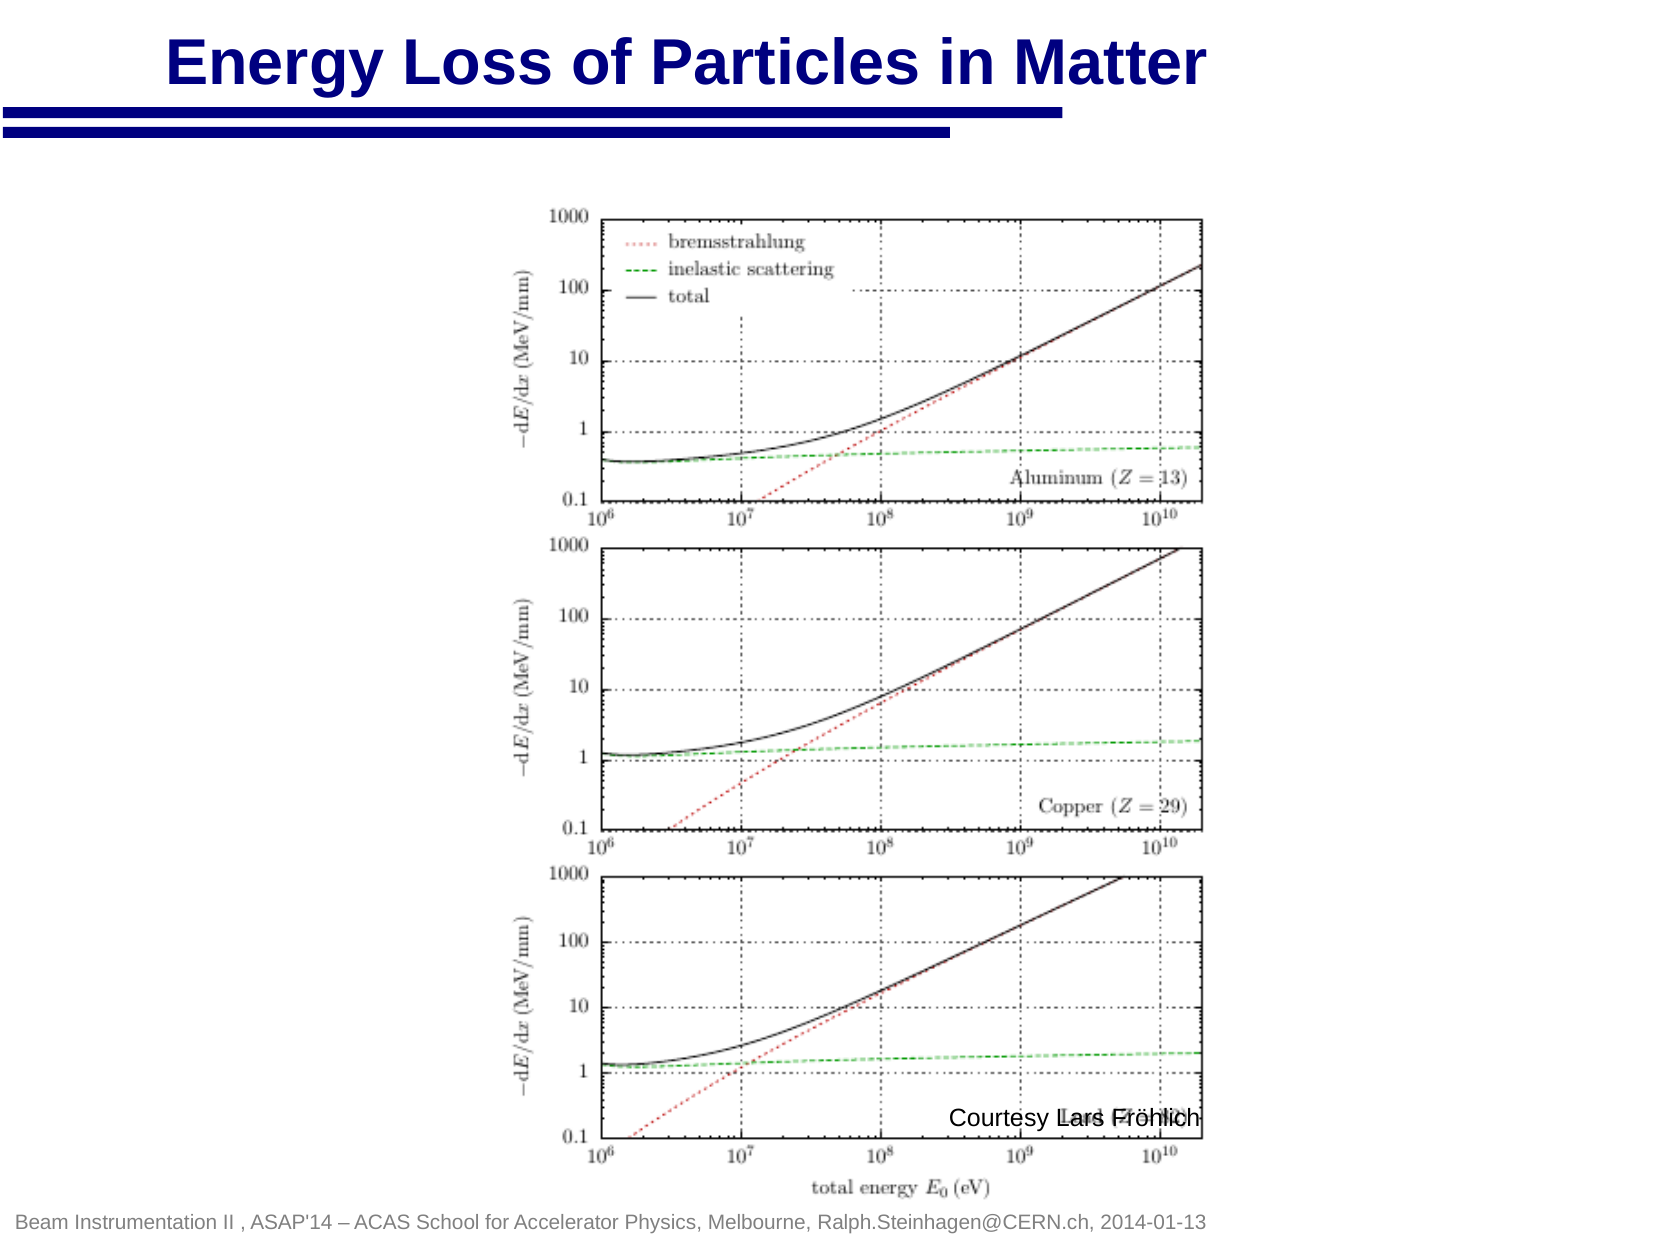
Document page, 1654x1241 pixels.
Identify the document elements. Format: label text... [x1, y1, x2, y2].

picture [443, 192, 1250, 1205]
text_box Courtesy Lars Fröhlich [934, 1096, 1216, 1139]
title Energy Loss of Particles in Matter [165, 0, 1323, 124]
